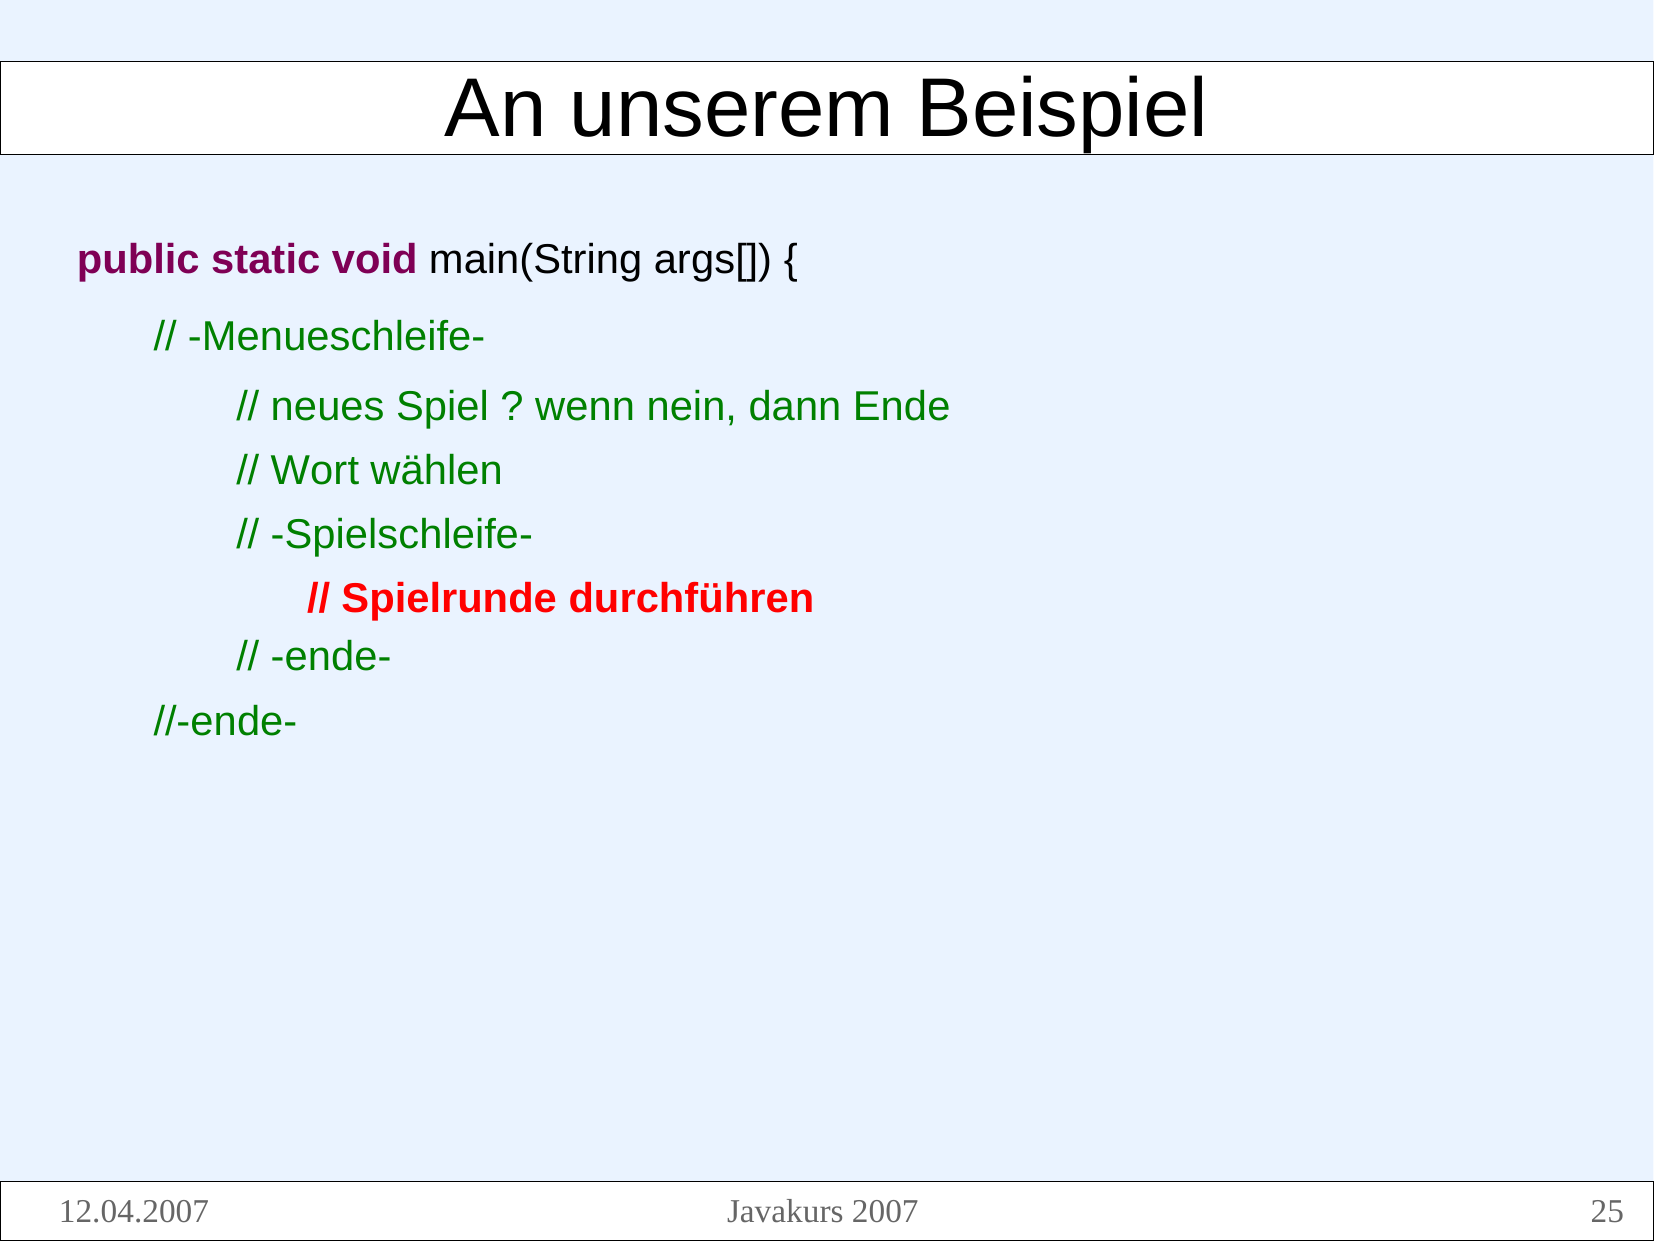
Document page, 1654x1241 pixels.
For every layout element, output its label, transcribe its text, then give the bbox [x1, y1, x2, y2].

title An unserem Beispiel [0, 61, 1654, 155]
list public static void main(String args[]) { // -Menueschleife- // neues Spiel ? wenn nein, dann Ende // Wort wählen // -Spielschleife- // Spielrunde durchführen // -ende- //-ende- [59, 236, 1595, 1137]
